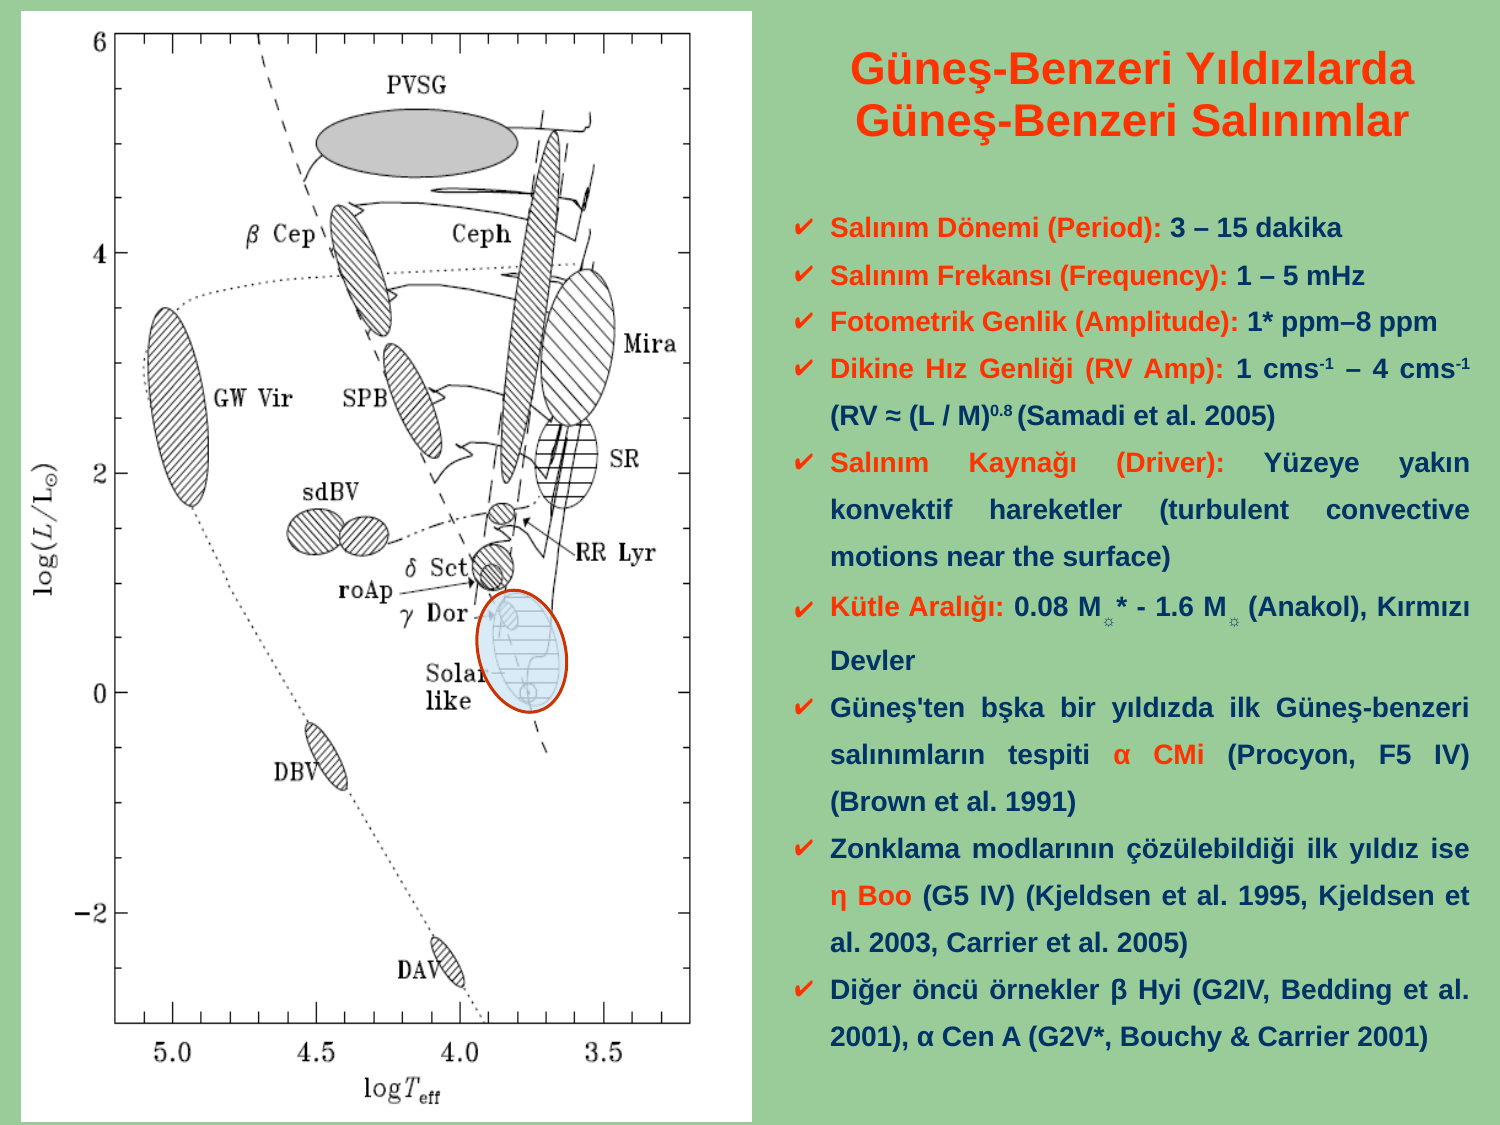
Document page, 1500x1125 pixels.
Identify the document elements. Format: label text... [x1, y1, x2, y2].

picture [21, 11, 752, 1122]
text_box [476, 590, 567, 713]
text_box Güneş-Benzeri Yıldızlarda Güneş-Benzeri Salınımlar Salınım Dönemi (Period): 3 – 15 dakika Salınım Frekansı (Frequency): 1 – 5 mHz Fotometrik Genlik (Amplitude): 1* ppm–8 ppm Dikine Hız Genliği (RV Amp): 1 cms-1 – 4 cms-1 (RV ≈ (L / M)0.8 (Samadi et al. 2005) Salınım Kaynağı (Driver): Yüzeye yakın konvektif hareketler (turbulent convective motions near the surface) Kütle Aralığı: 0.08 M☼* - 1.6 M☼ (Anakol), Kırmızı Devler Güneş'ten bşka bir yıldızda ilk Güneş-benzeri salınımların tespiti α CMi (Procyon, F5 IV) (Brown et al. 1991) Zonklama modlarının çözülebildiği ilk yıldız ise η Boo (G5 IV) (Kjeldsen et al. 1995, Kjeldsen et al. 2003, Carrier et al. 2005) Diğer öncü örnekler β Hyi (G2IV, Bedding et al. 2001), α Cen A (G2V*, Bouchy & Carrier 2001) [780, 35, 1486, 1086]
